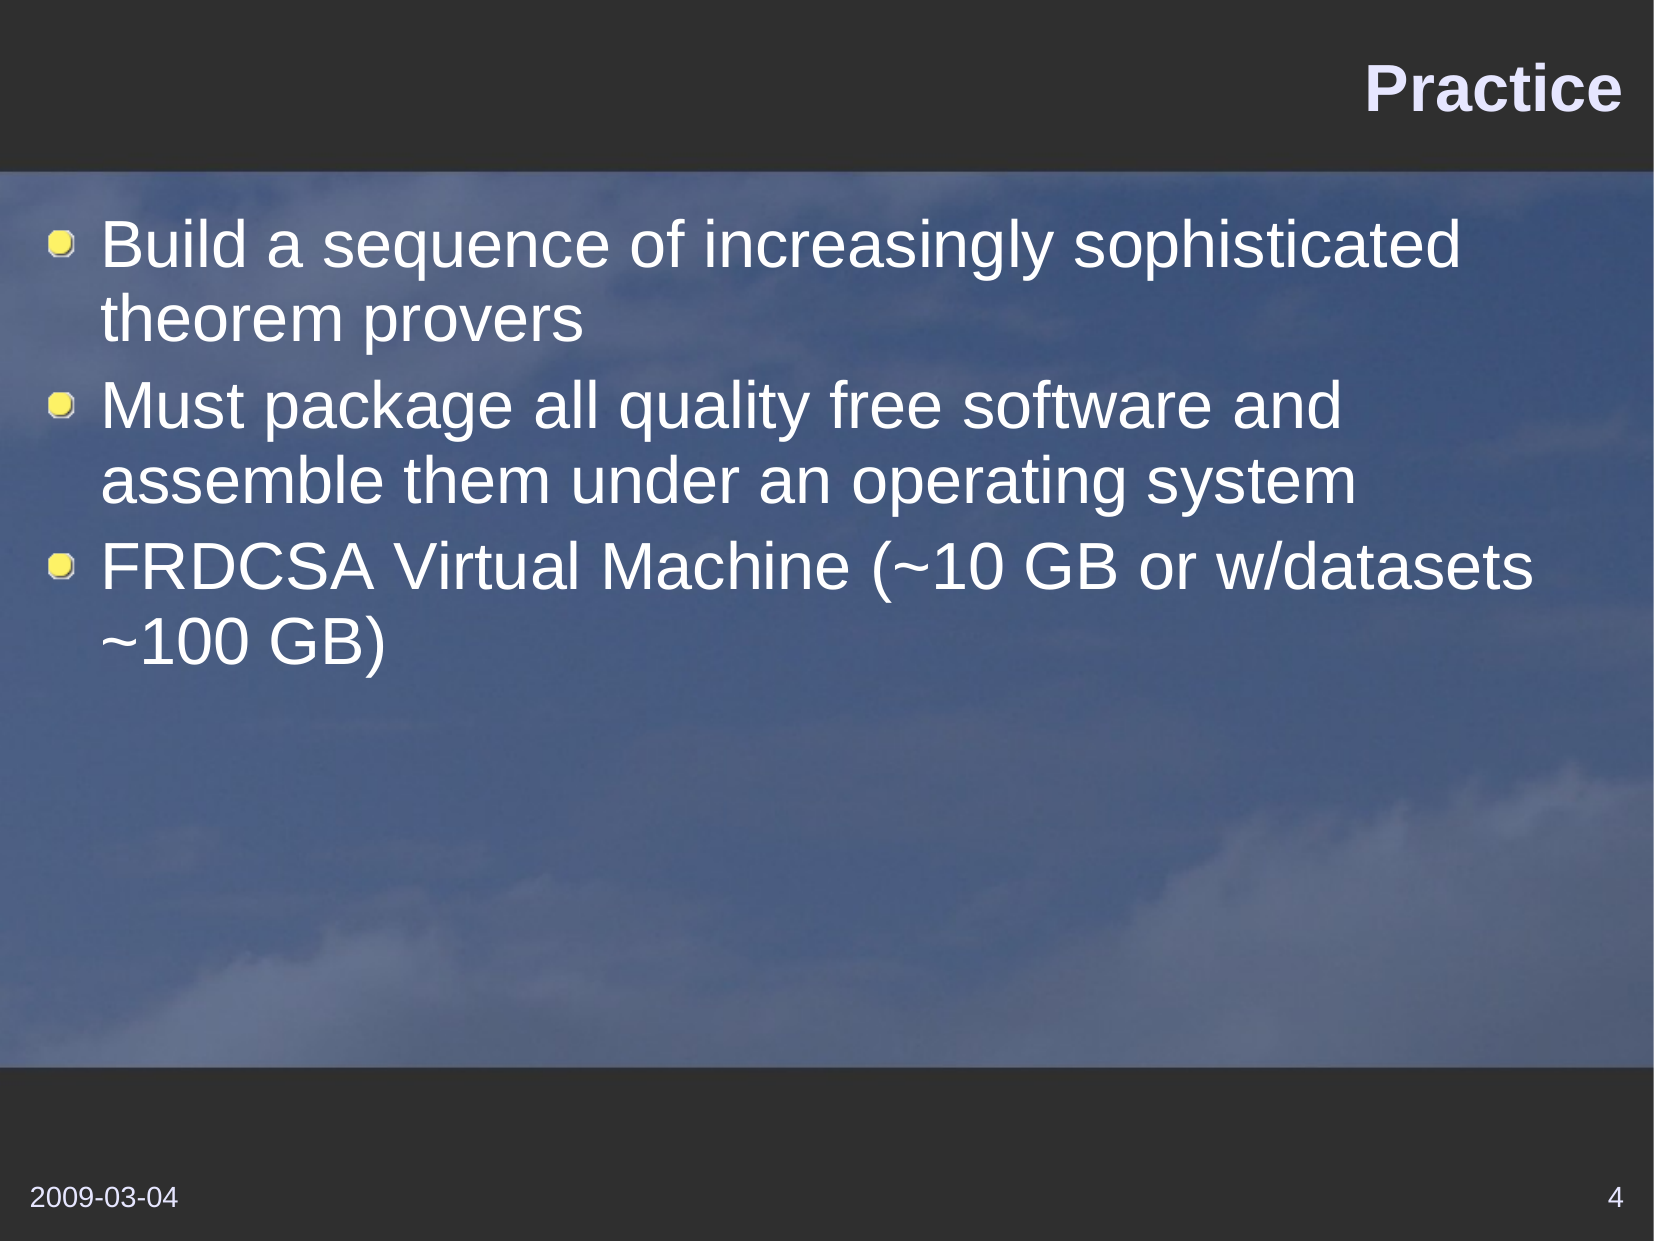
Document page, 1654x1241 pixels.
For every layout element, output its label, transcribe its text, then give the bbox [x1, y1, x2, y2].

picture [0, 0, 1654, 1241]
title Practice [29, 36, 1625, 141]
list Build a sequence of increasingly sophisticated theorem provers Must package all quality free software and assemble them under an operating system FRDCSA Virtual Machine (~10 GB or w/datasets ~100 GB) [29, 206, 1625, 1019]
